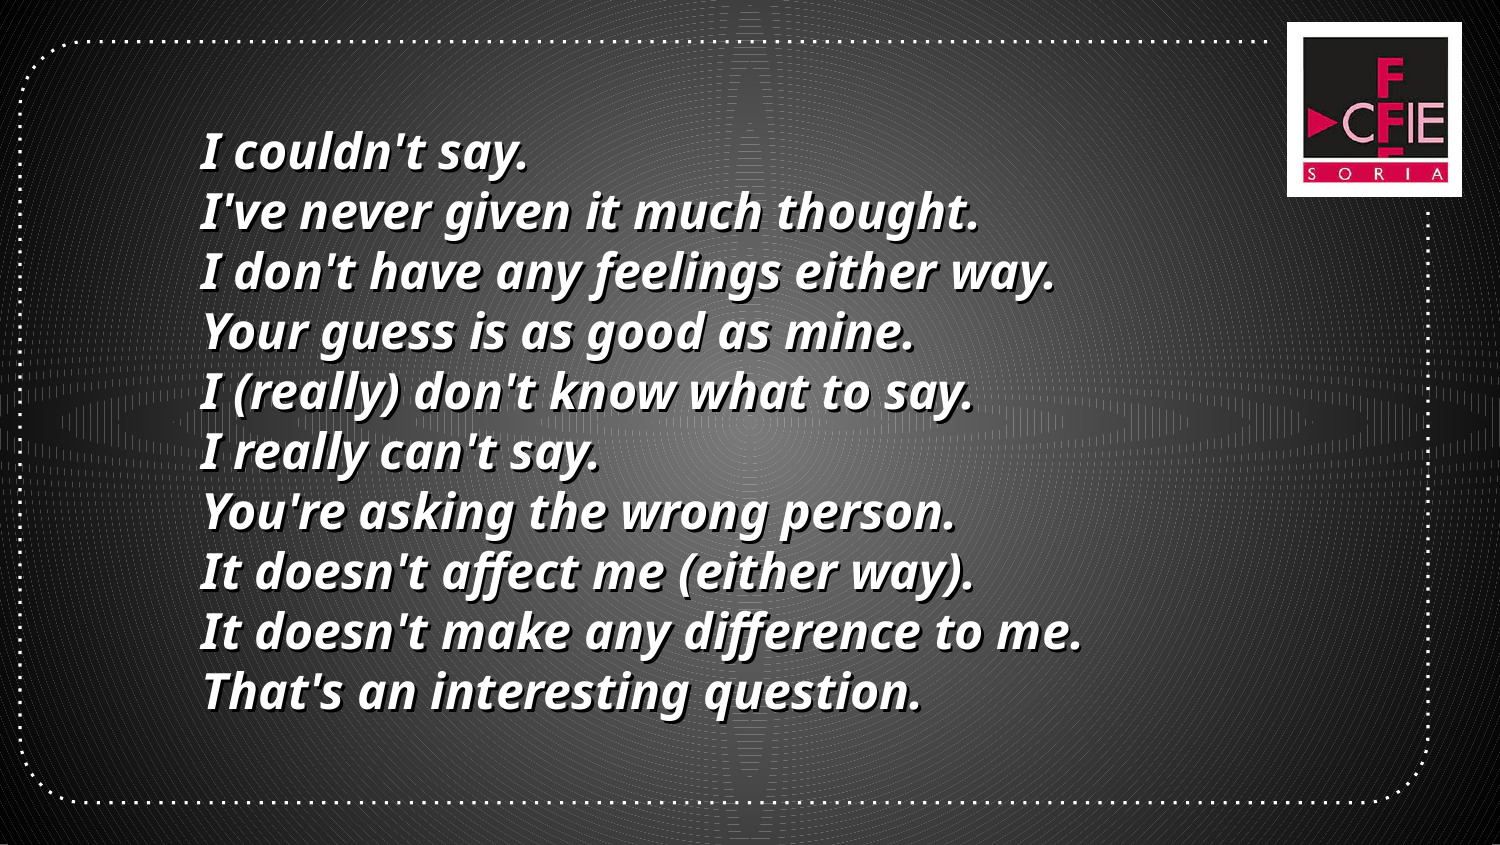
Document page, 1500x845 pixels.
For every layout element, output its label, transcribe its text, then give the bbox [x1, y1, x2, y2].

picture [1287, 22, 1462, 197]
text_box I couldn't say. I've never given it much thought. I don't have any feelings either way. Your guess is as good as mine. I (really) don't know what to say. I really can't say. You're asking the wrong person. It doesn't affect me (either way). It doesn't make any difference to me. That's an interesting question. [186, 72, 1262, 734]
